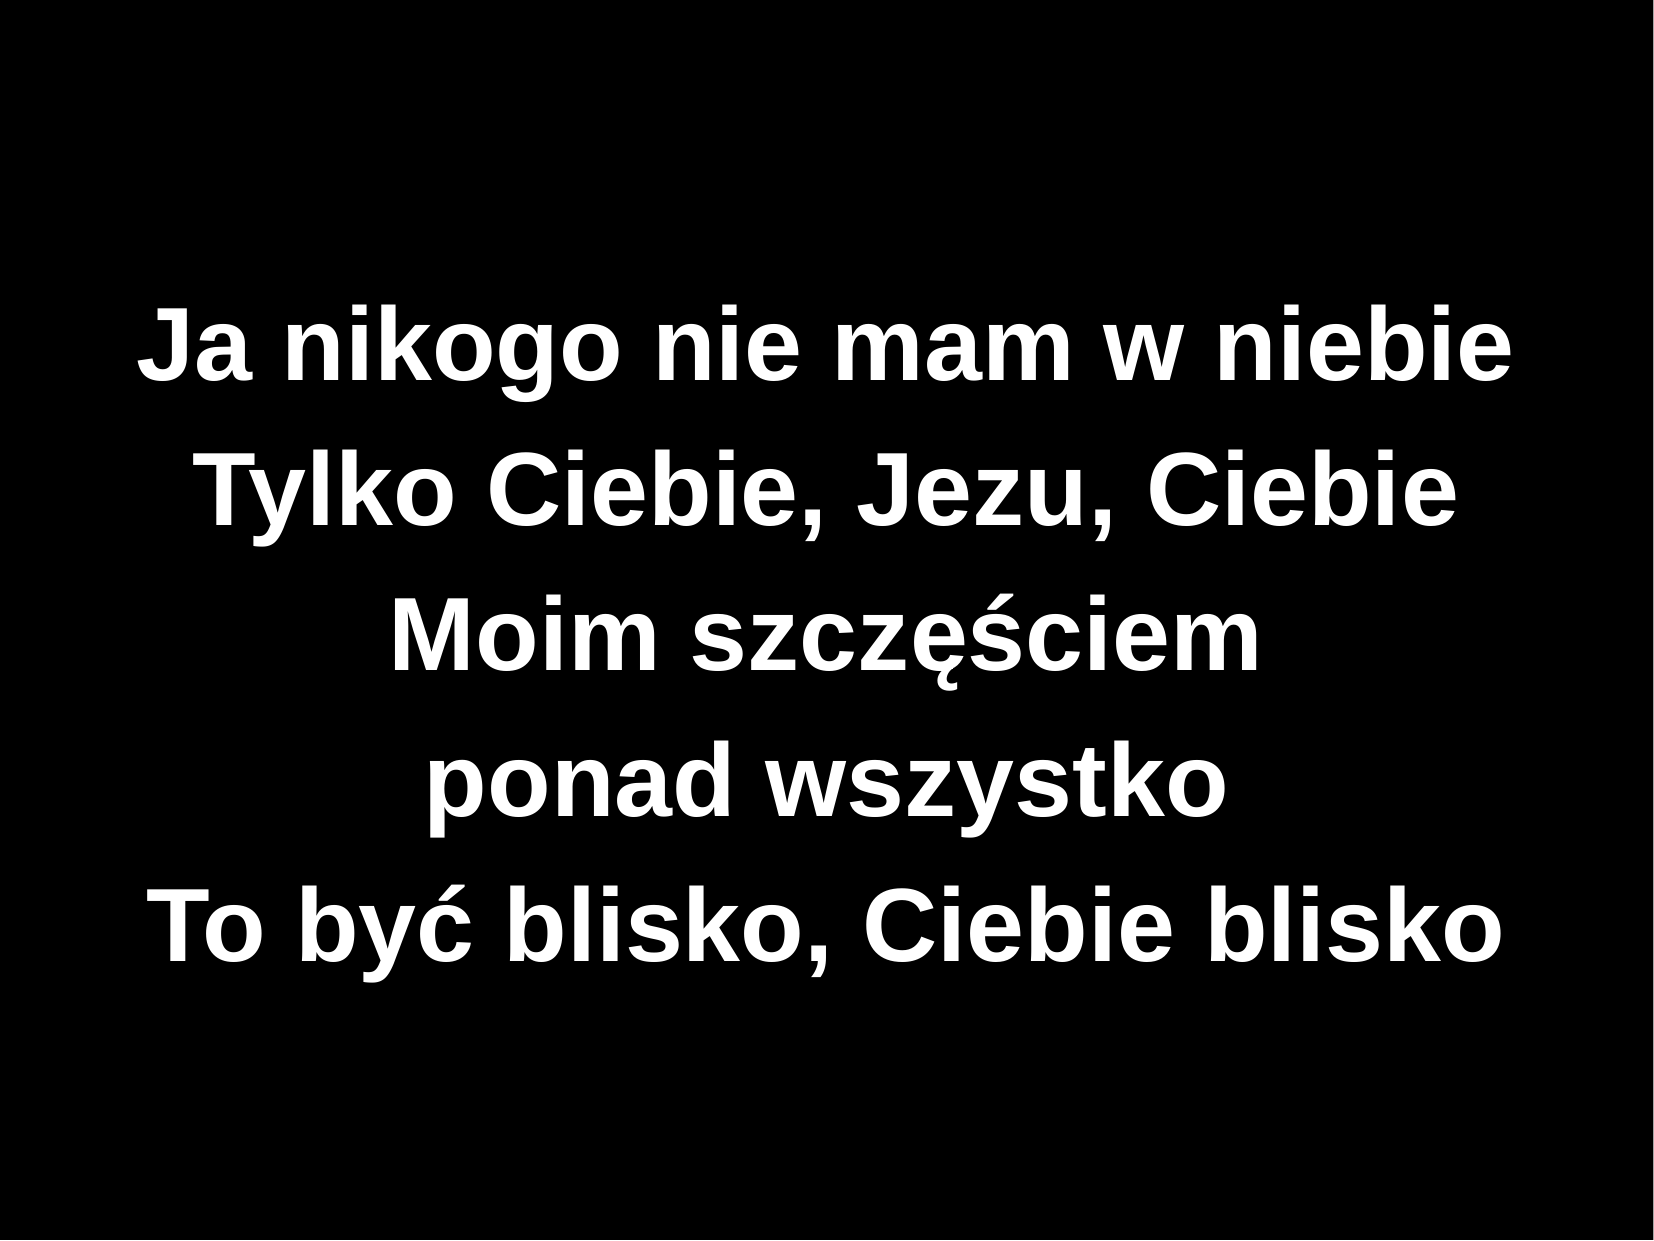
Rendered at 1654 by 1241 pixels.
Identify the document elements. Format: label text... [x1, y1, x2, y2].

subtitle Ja nikogo nie mam w niebie Tylko Ciebie, Jezu, Ciebie Moim szczęściem ponad wszystko To być blisko, Ciebie blisko [0, 0, 1654, 1241]
